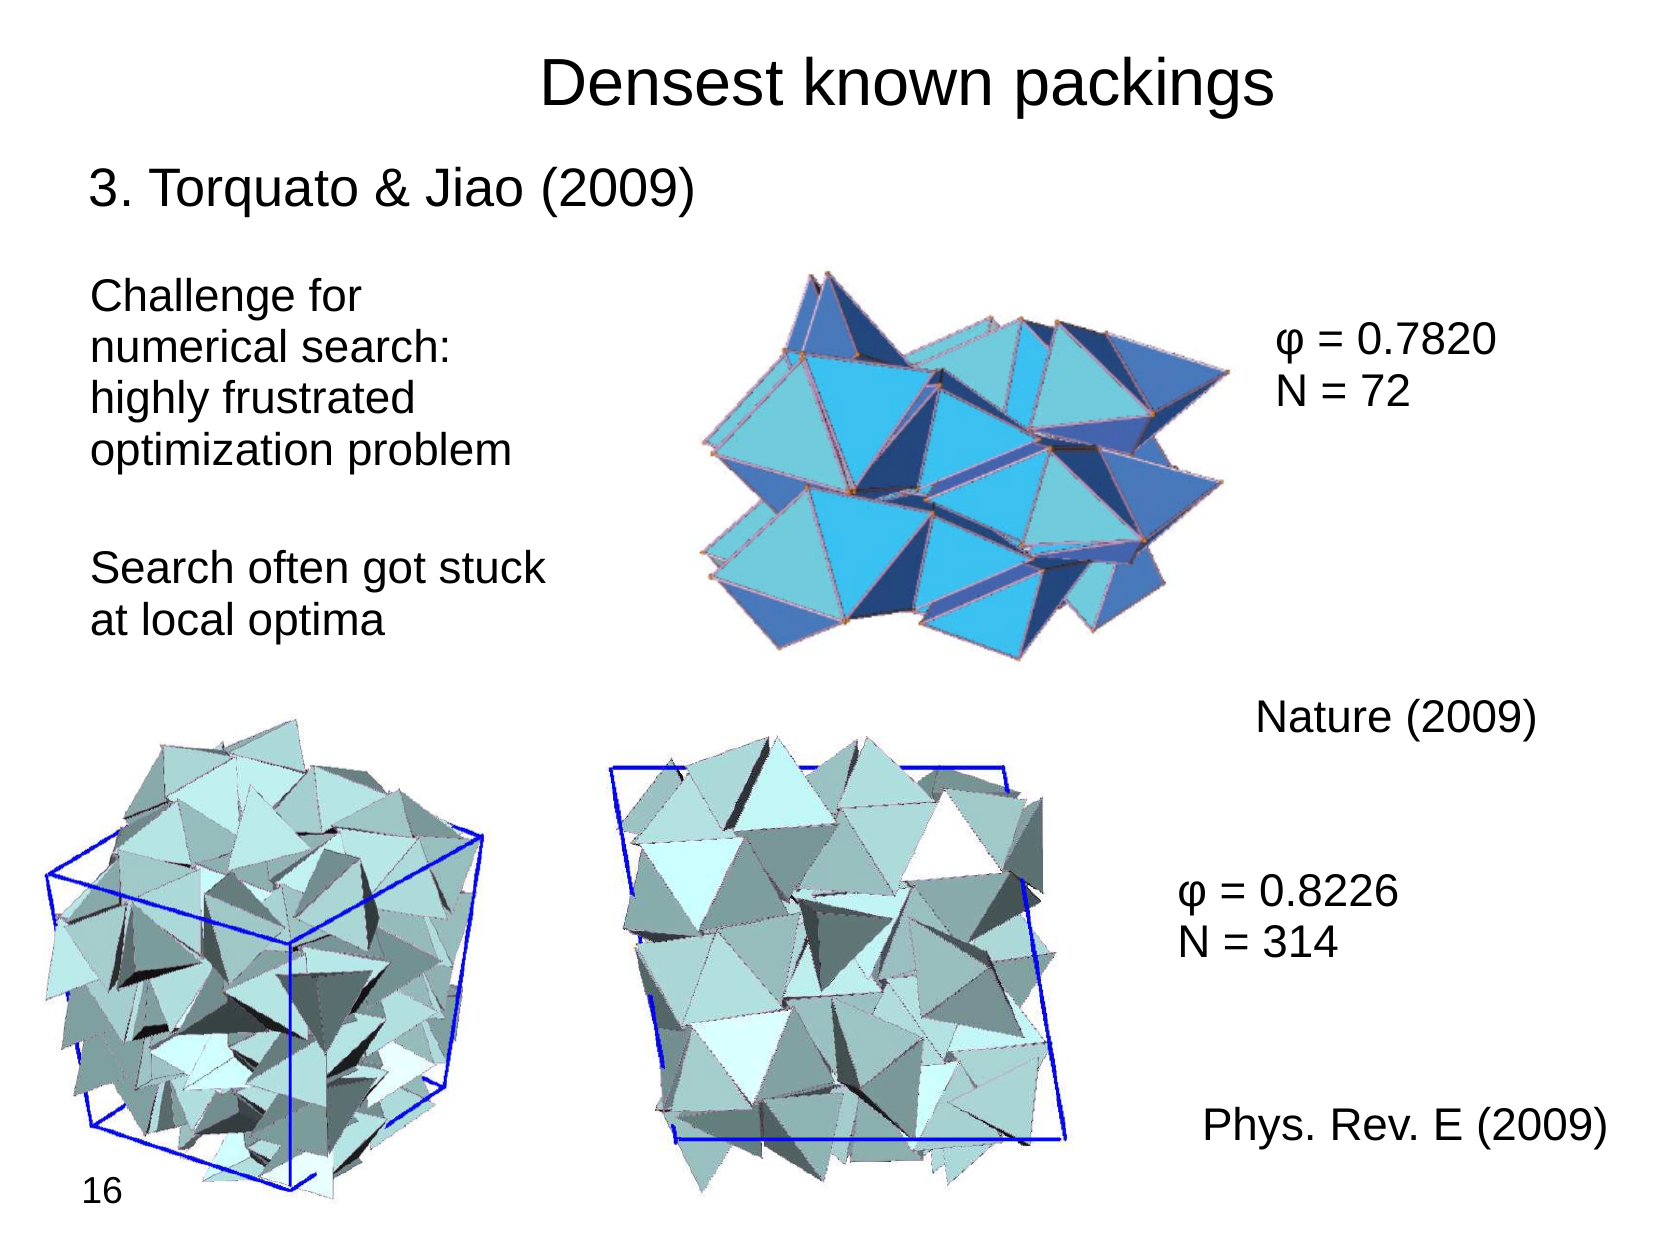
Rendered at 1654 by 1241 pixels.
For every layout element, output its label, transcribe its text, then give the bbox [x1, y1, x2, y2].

text_box 3. Torquato & Jiao (2009) [74, 150, 713, 226]
text_box Nature (2009) [1240, 683, 1553, 751]
text_box φ = 0.7820 N = 72 [1260, 305, 1513, 424]
text_box Search often got stuck at local optima [75, 534, 563, 653]
picture [0, 704, 1074, 1235]
text_box Densest known packings [524, 37, 1295, 128]
text_box φ = 0.8226 N = 314 [1162, 857, 1415, 976]
picture [689, 262, 1238, 668]
text_box 16 [66, 1162, 138, 1220]
text_box Phys. Rev. E (2009) [1187, 1091, 1624, 1158]
text_box Challenge for numerical search: highly frustrated optimization problem [75, 262, 563, 483]
